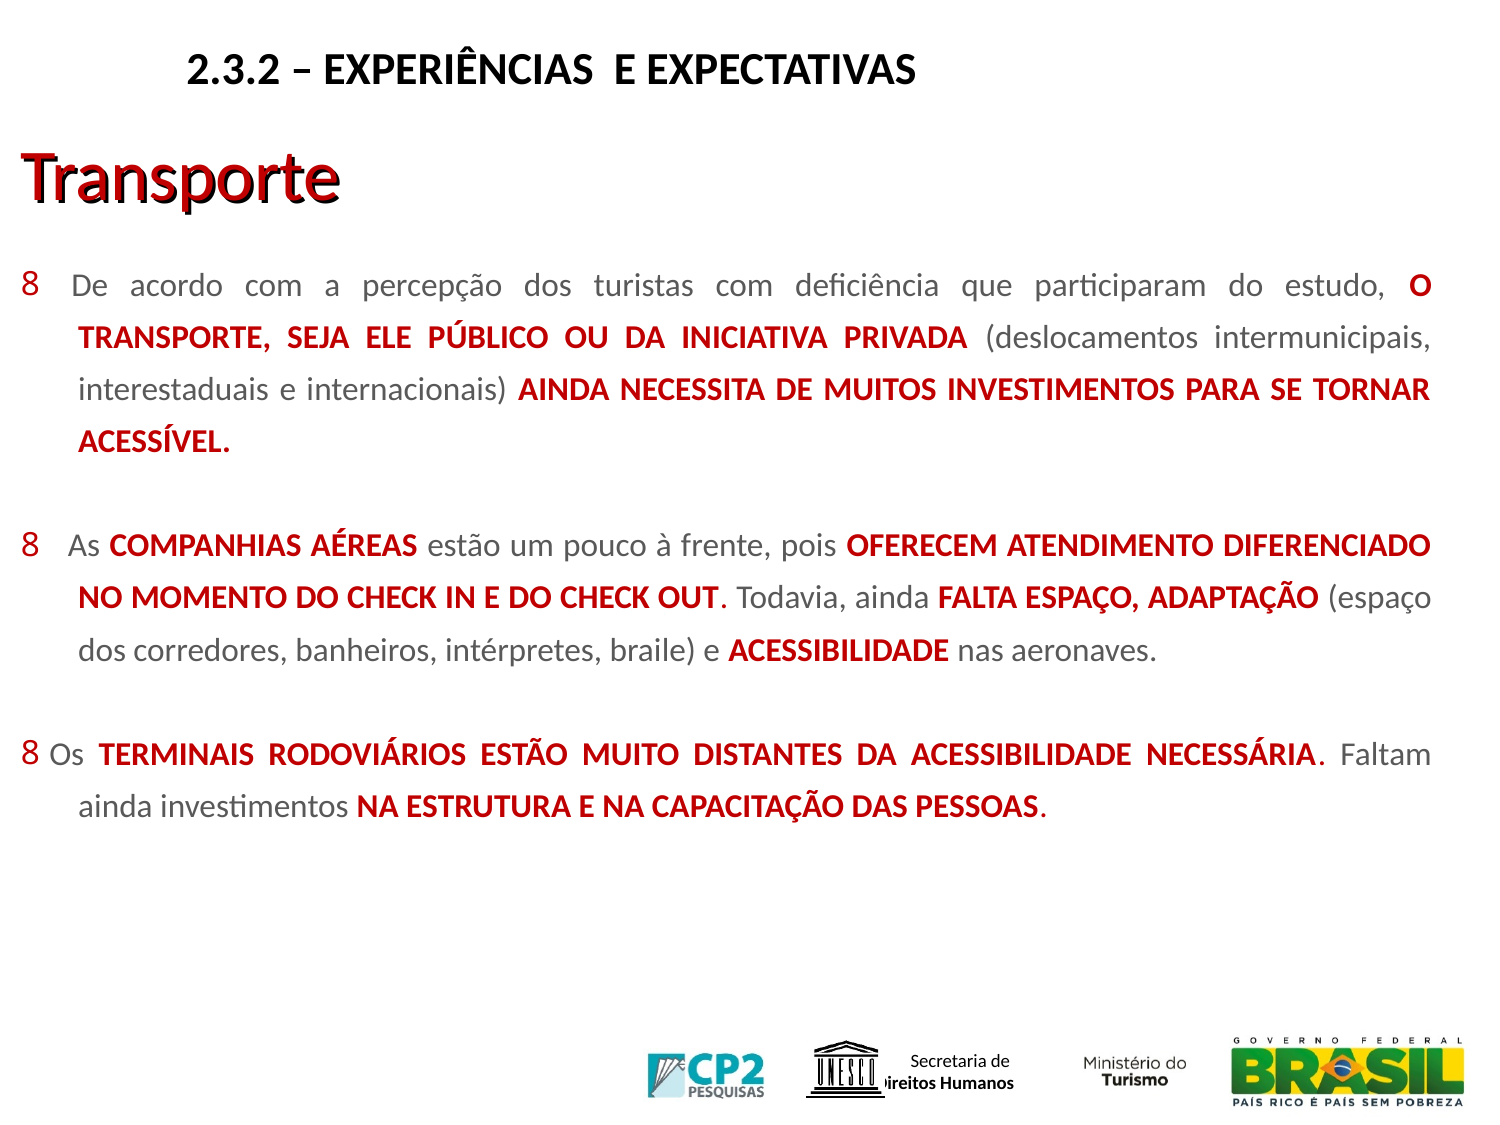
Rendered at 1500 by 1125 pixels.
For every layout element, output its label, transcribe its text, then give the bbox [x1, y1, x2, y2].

text_box De acordo com a percepção dos turistas com deficiência que participaram do estudo, o transporte, seja ele público ou da iniciativa privada (deslocamentos intermunicipais, interestaduais e internacionais) ainda necessita de muitos investimentos para se tornar acessível. As companhias aéreas estão um pouco à frente, pois oferecem atendimento diferenciado no momento do check in e do check out. Todavia, ainda falta espaço, adaptação (espaço dos corredores, banheiros, intérpretes, braile) e acessibilidade nas aeronaves. Os terminais rodoviários estão muito distantes da acessibilidade necessária. Faltam ainda investimentos na estrutura e na capacitação das pessoas. [6, 243, 1447, 832]
text_box Transporte [6, 120, 487, 223]
text_box 2.3.2 – Experiências e Expectativas [171, 31, 1234, 101]
